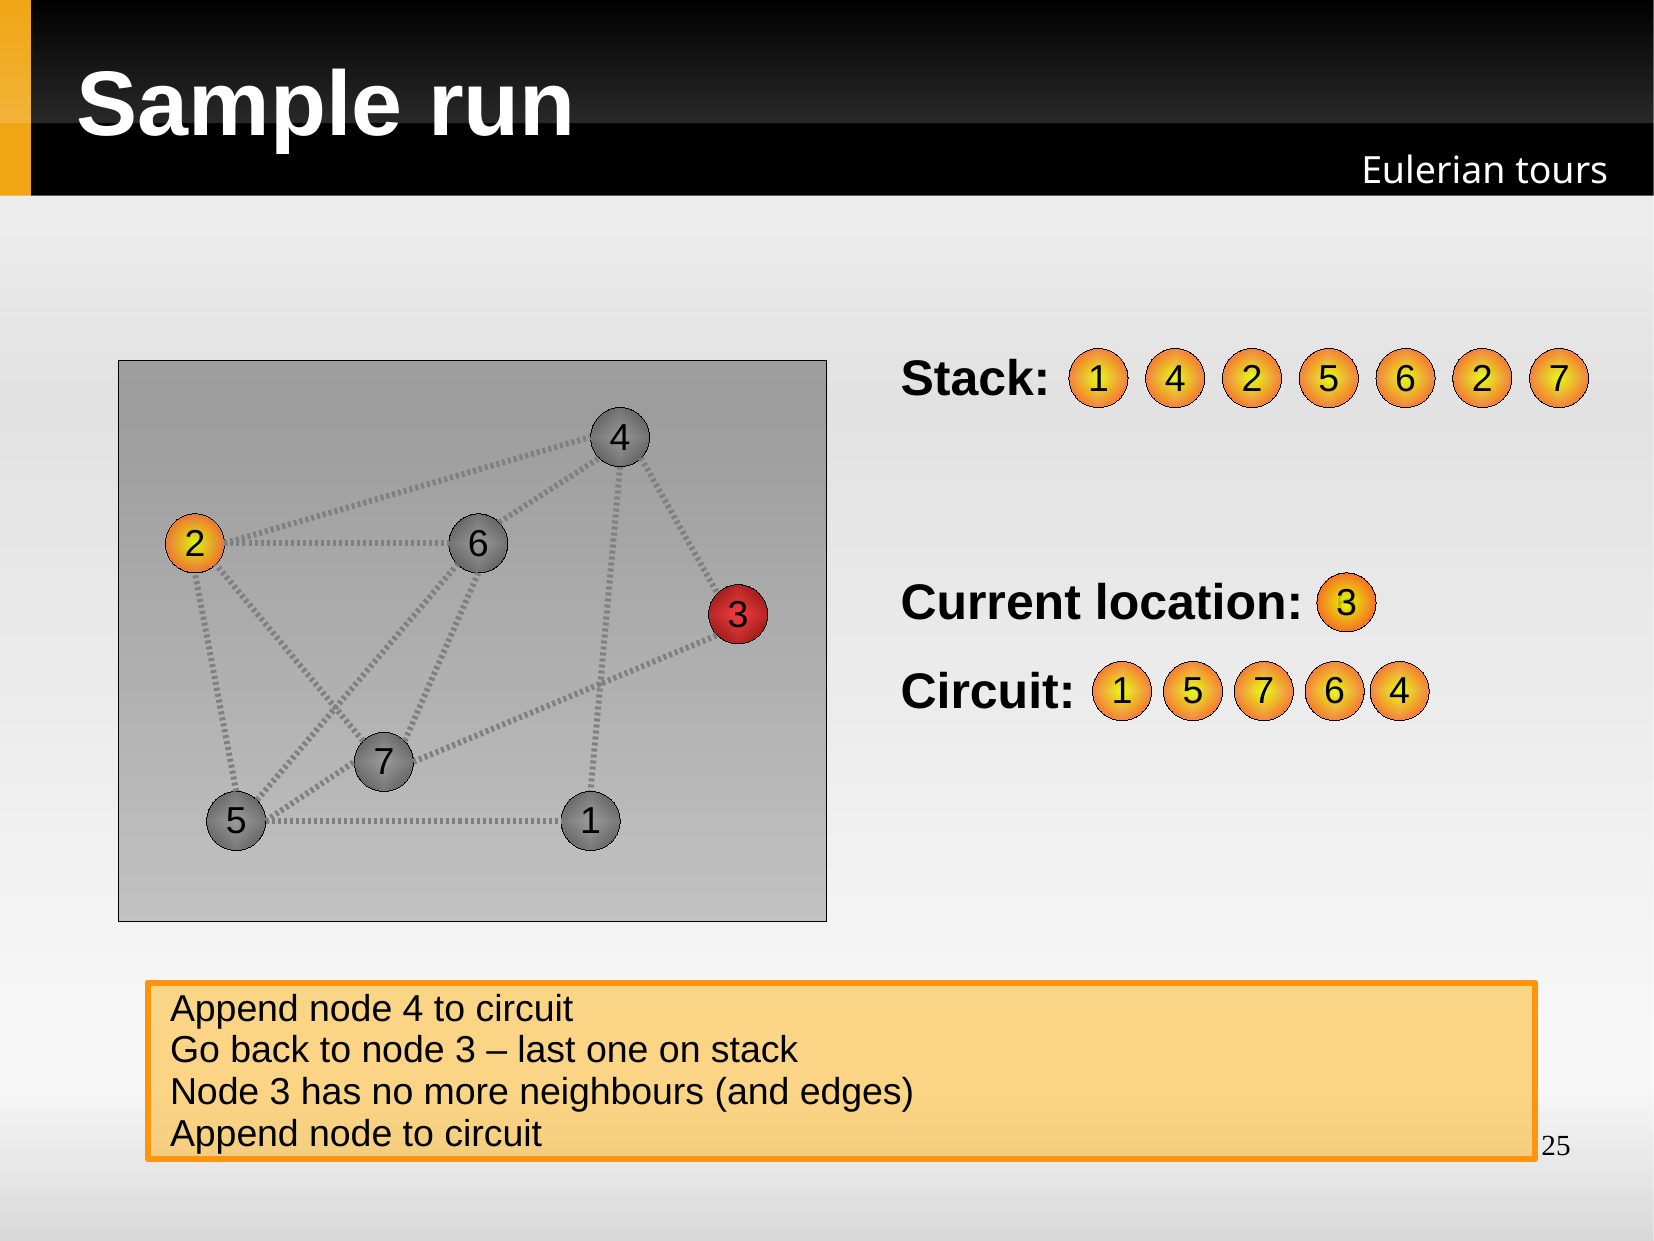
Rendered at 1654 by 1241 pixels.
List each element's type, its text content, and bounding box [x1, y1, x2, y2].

title Sample run [76, 0, 1565, 208]
text_box 5 [206, 791, 266, 851]
text_box 2 [1452, 348, 1512, 408]
text_box 7 [354, 732, 414, 792]
text_box Circuit: [885, 655, 1093, 727]
text_box 1 [561, 791, 621, 851]
text_box Append node 4 to circuit Go back to node 3 – last one on stack Node 3 has no more neighbours (and edges) Append node to circuit [147, 982, 1536, 1160]
text_box 2 [1222, 348, 1282, 408]
text_box 1 [1068, 348, 1129, 408]
text_box 6 [1375, 348, 1436, 408]
text_box 5 [1299, 348, 1359, 408]
picture [0, 0, 1654, 1241]
text_box [118, 360, 827, 922]
text_box 4 [590, 407, 650, 467]
text_box 6 [448, 513, 508, 573]
text_box 4 [1370, 661, 1430, 721]
text_box 7 [1529, 348, 1589, 408]
text_box 5 [1163, 661, 1223, 721]
text_box Current location: [885, 567, 1359, 638]
text_box 3 [708, 584, 768, 644]
text_box 7 [1234, 661, 1294, 721]
text_box 4 [1145, 348, 1205, 408]
text_box 2 [165, 513, 225, 573]
text_box Stack: [885, 342, 1123, 414]
text_box 6 [1305, 661, 1365, 721]
text_box 3 [1316, 572, 1377, 632]
text_box 1 [1092, 661, 1152, 721]
